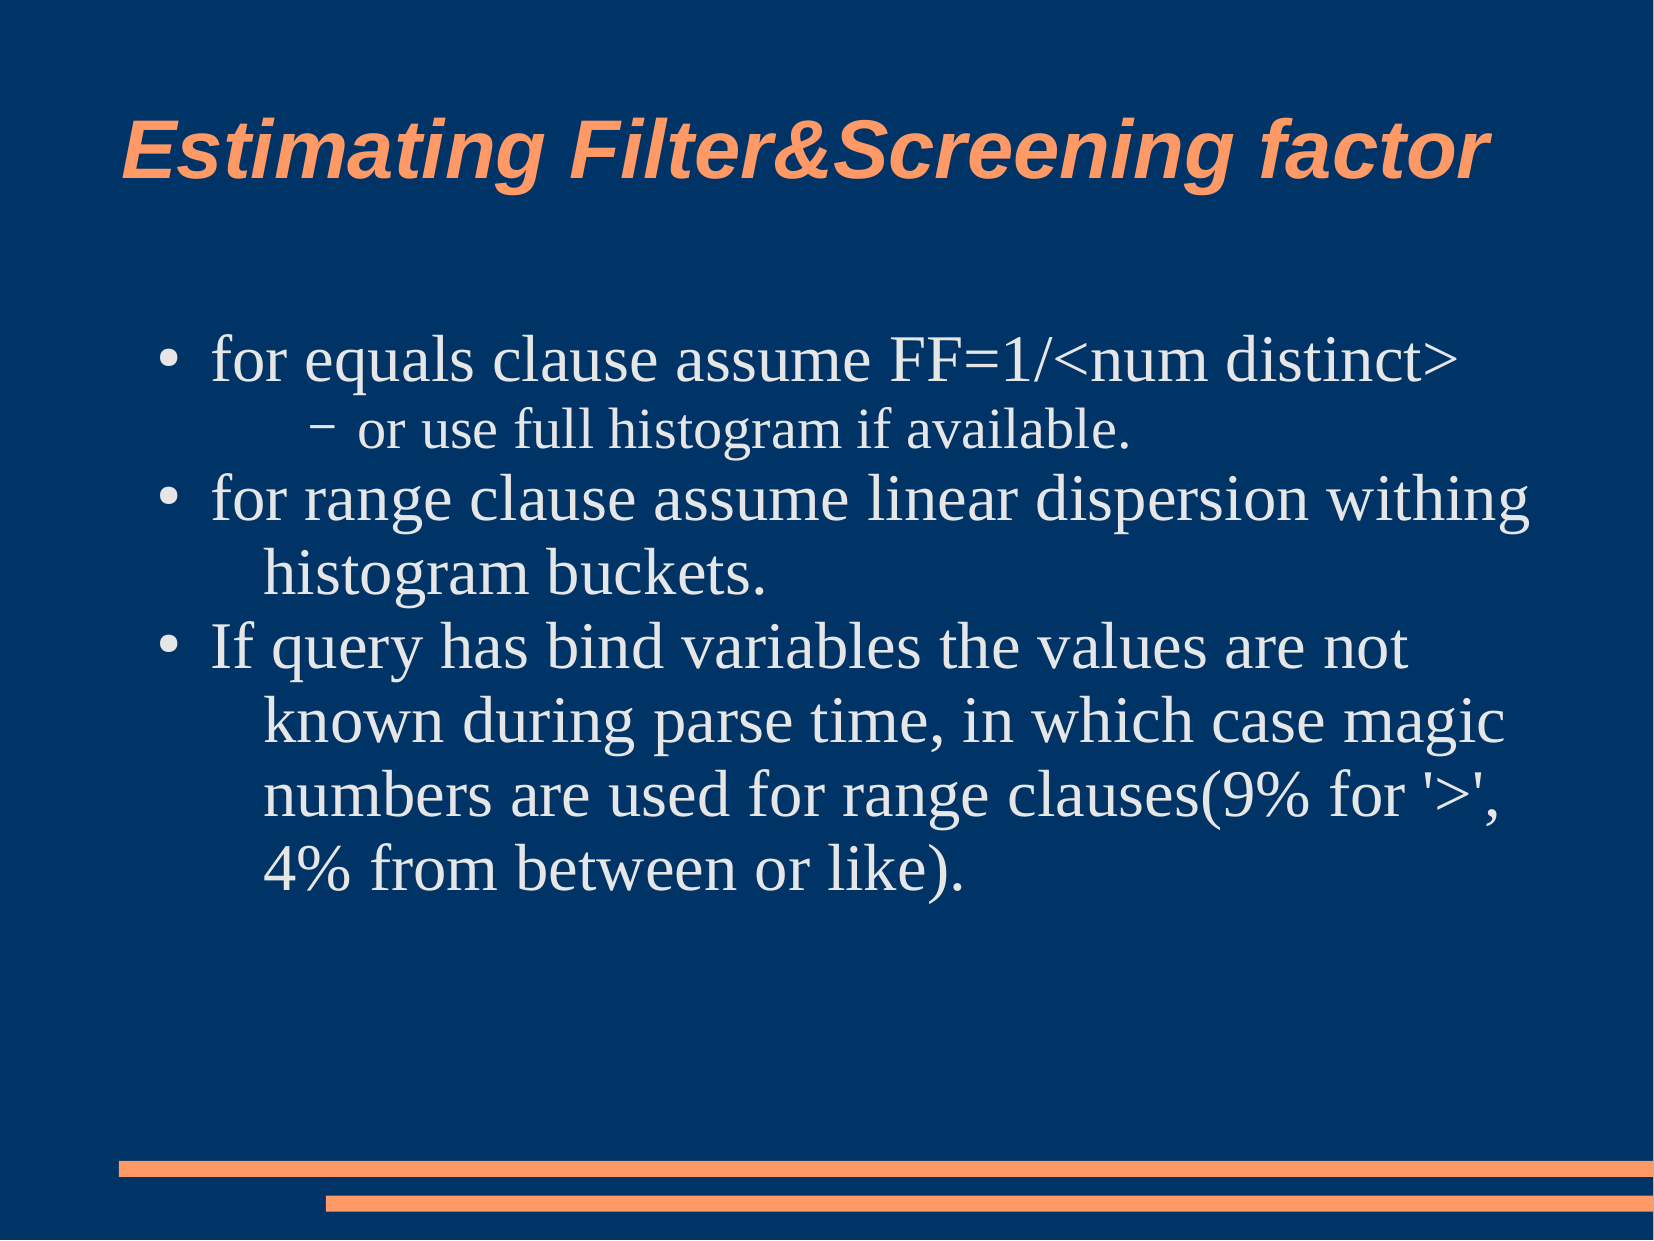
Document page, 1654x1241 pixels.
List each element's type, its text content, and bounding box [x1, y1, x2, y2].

title Estimating Filter&Screening factor [121, 46, 1534, 254]
list for equals clause assume FF=1/<num distinct> or use full histogram if available. for range clause assume linear dispersion withing histogram buckets. If query has bind variables the values are not known during parse time, in which case magic numbers are used for range clauses(9% for '>', 4% from between or like). [121, 322, 1561, 1133]
